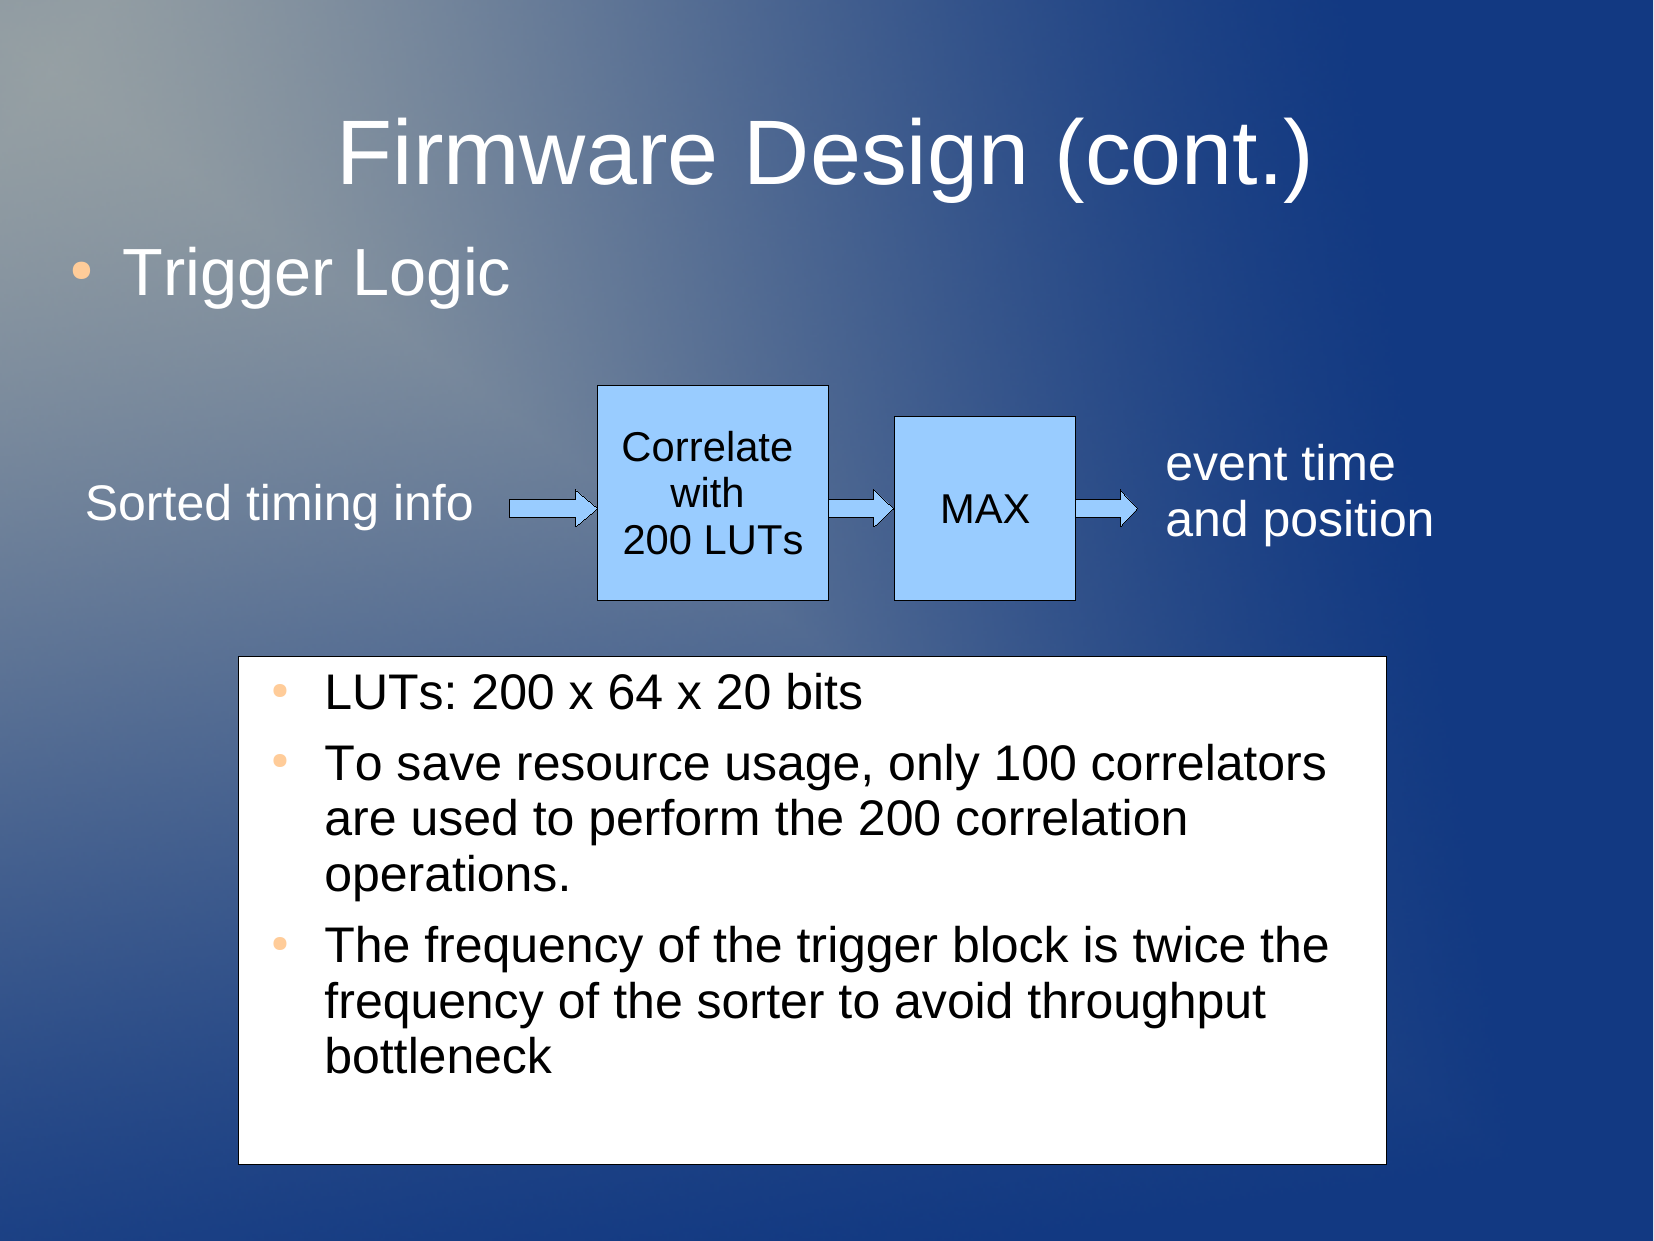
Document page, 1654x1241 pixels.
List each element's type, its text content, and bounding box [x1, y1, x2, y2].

text_box Sorted timing info [70, 468, 567, 579]
text_box [567, 489, 597, 527]
text_box Correlate with 200 LUTs [597, 385, 829, 601]
text_box [1076, 489, 1138, 527]
title Firmware Design (cont.) [82, 49, 1571, 235]
text_box [829, 489, 894, 527]
picture [0, 0, 1654, 1241]
text_box event time and position [1150, 427, 1516, 597]
text_box MAX [894, 416, 1076, 601]
list Trigger Logic [51, 235, 1574, 323]
text_box LUTs: 200 x 64 x 20 bits To save resource usage, only 100 correlators are used to perform the 200 correlation operations. The frequency of the trigger block is twice the frequency of the sorter to avoid throughput bottleneck [238, 656, 1387, 1165]
